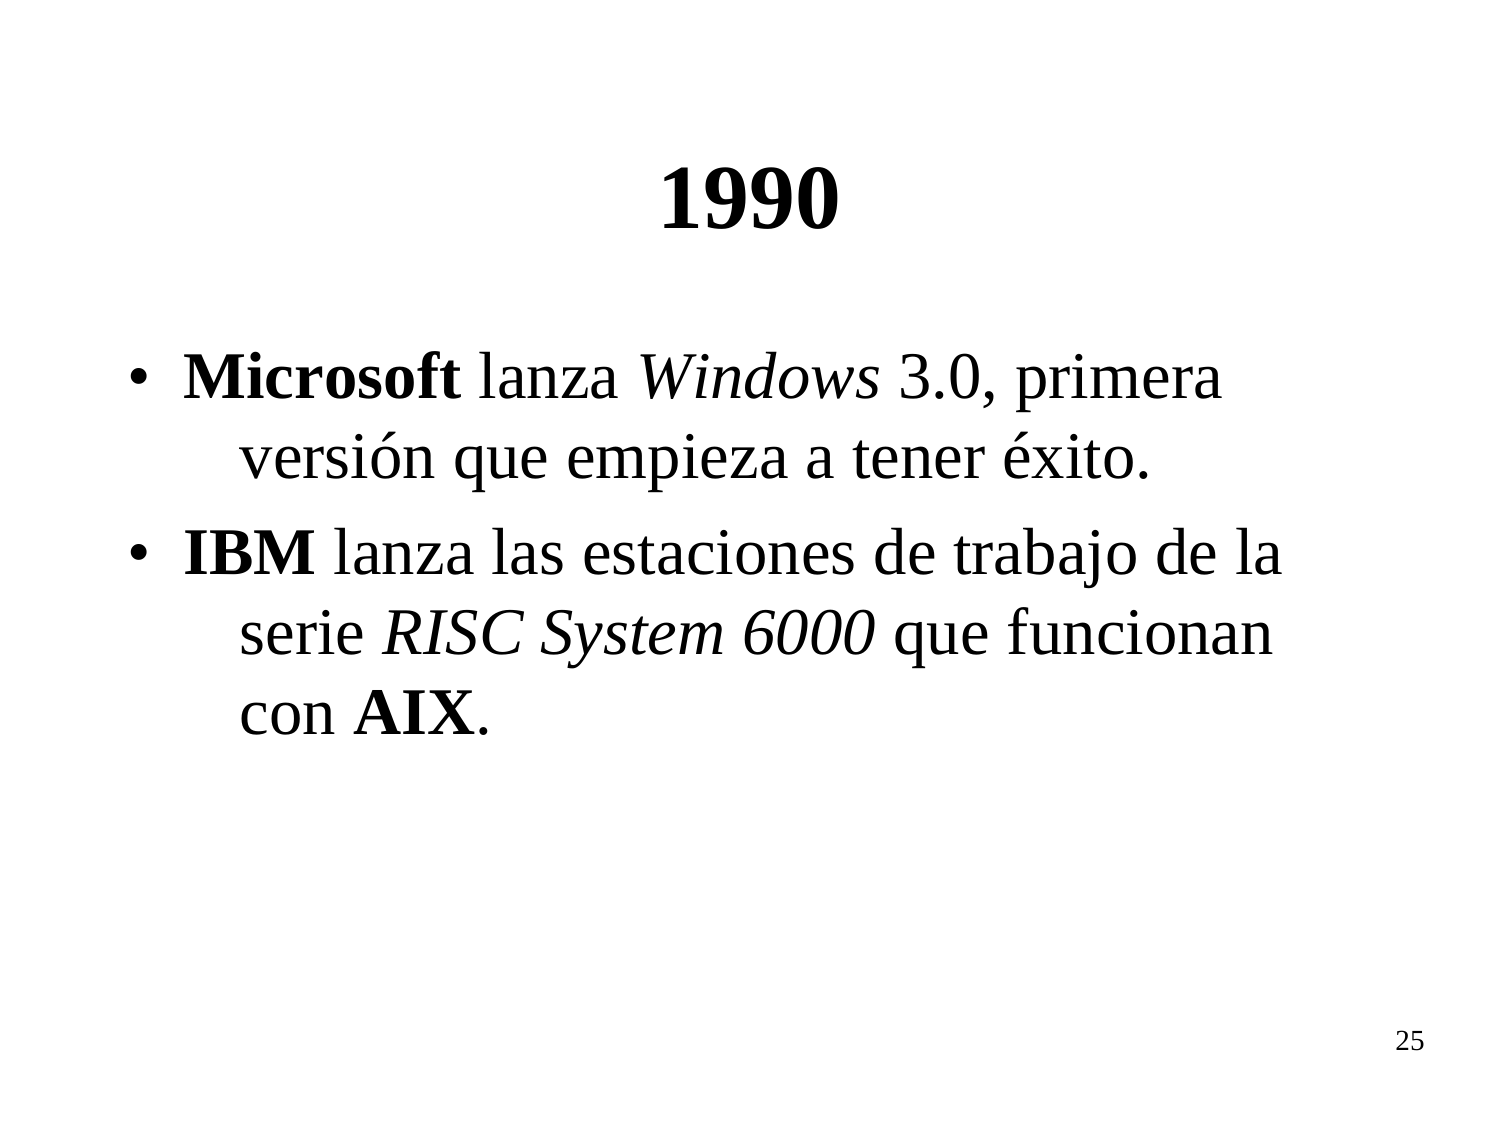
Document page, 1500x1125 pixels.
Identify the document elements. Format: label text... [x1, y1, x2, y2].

title 1990 [112, 99, 1388, 288]
list Microsoft lanza Windows 3.0, primera versión que empieza a tener éxito. IBM lanza las estaciones de trabajo de la serie RISC System 6000 que funcionan con AIX. [112, 324, 1388, 1000]
